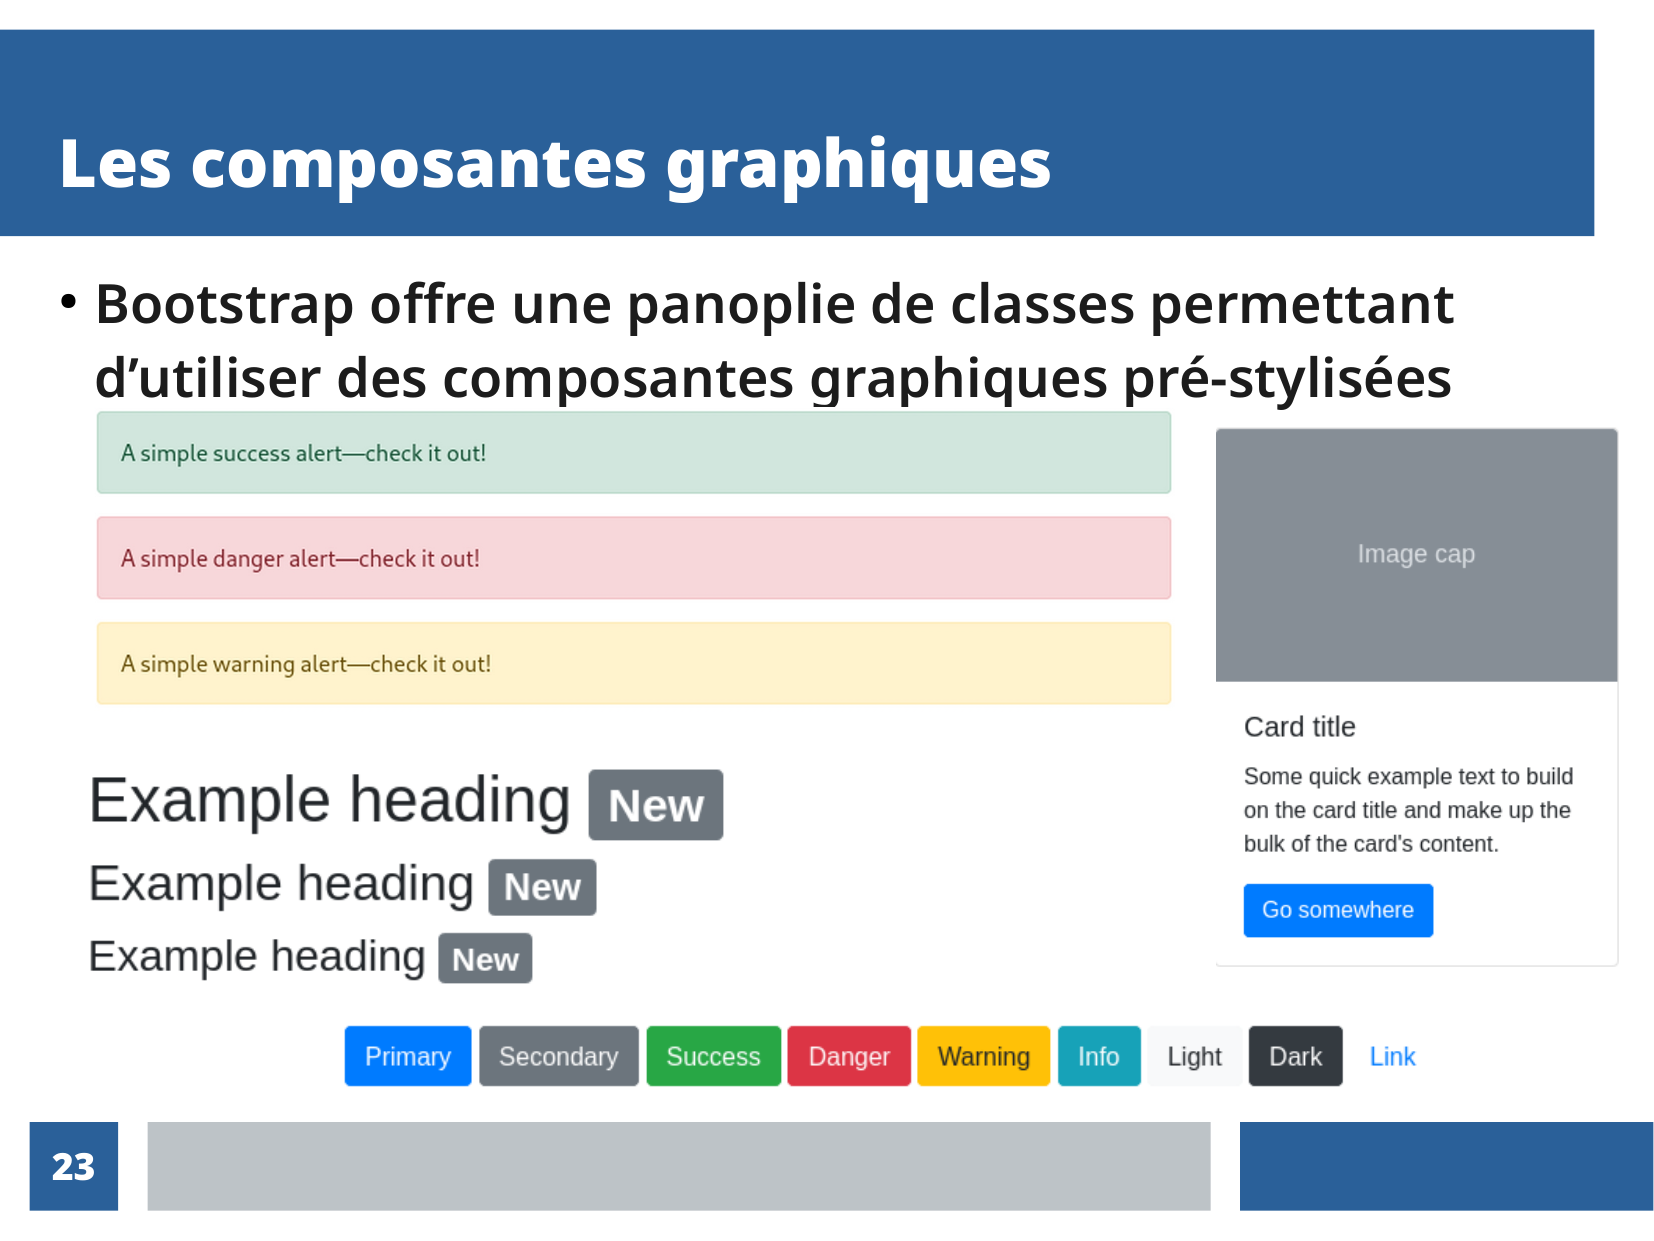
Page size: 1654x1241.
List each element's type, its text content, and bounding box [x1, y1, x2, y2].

picture [94, 407, 1176, 712]
picture [88, 762, 733, 993]
picture [1216, 425, 1626, 974]
title Les composantes graphiques [59, 59, 1595, 207]
list Bootstrap offre une panoplie de classes permettant d’utiliser des composantes graphiques pré-stylisées [59, 265, 1565, 438]
picture [342, 1020, 1426, 1099]
